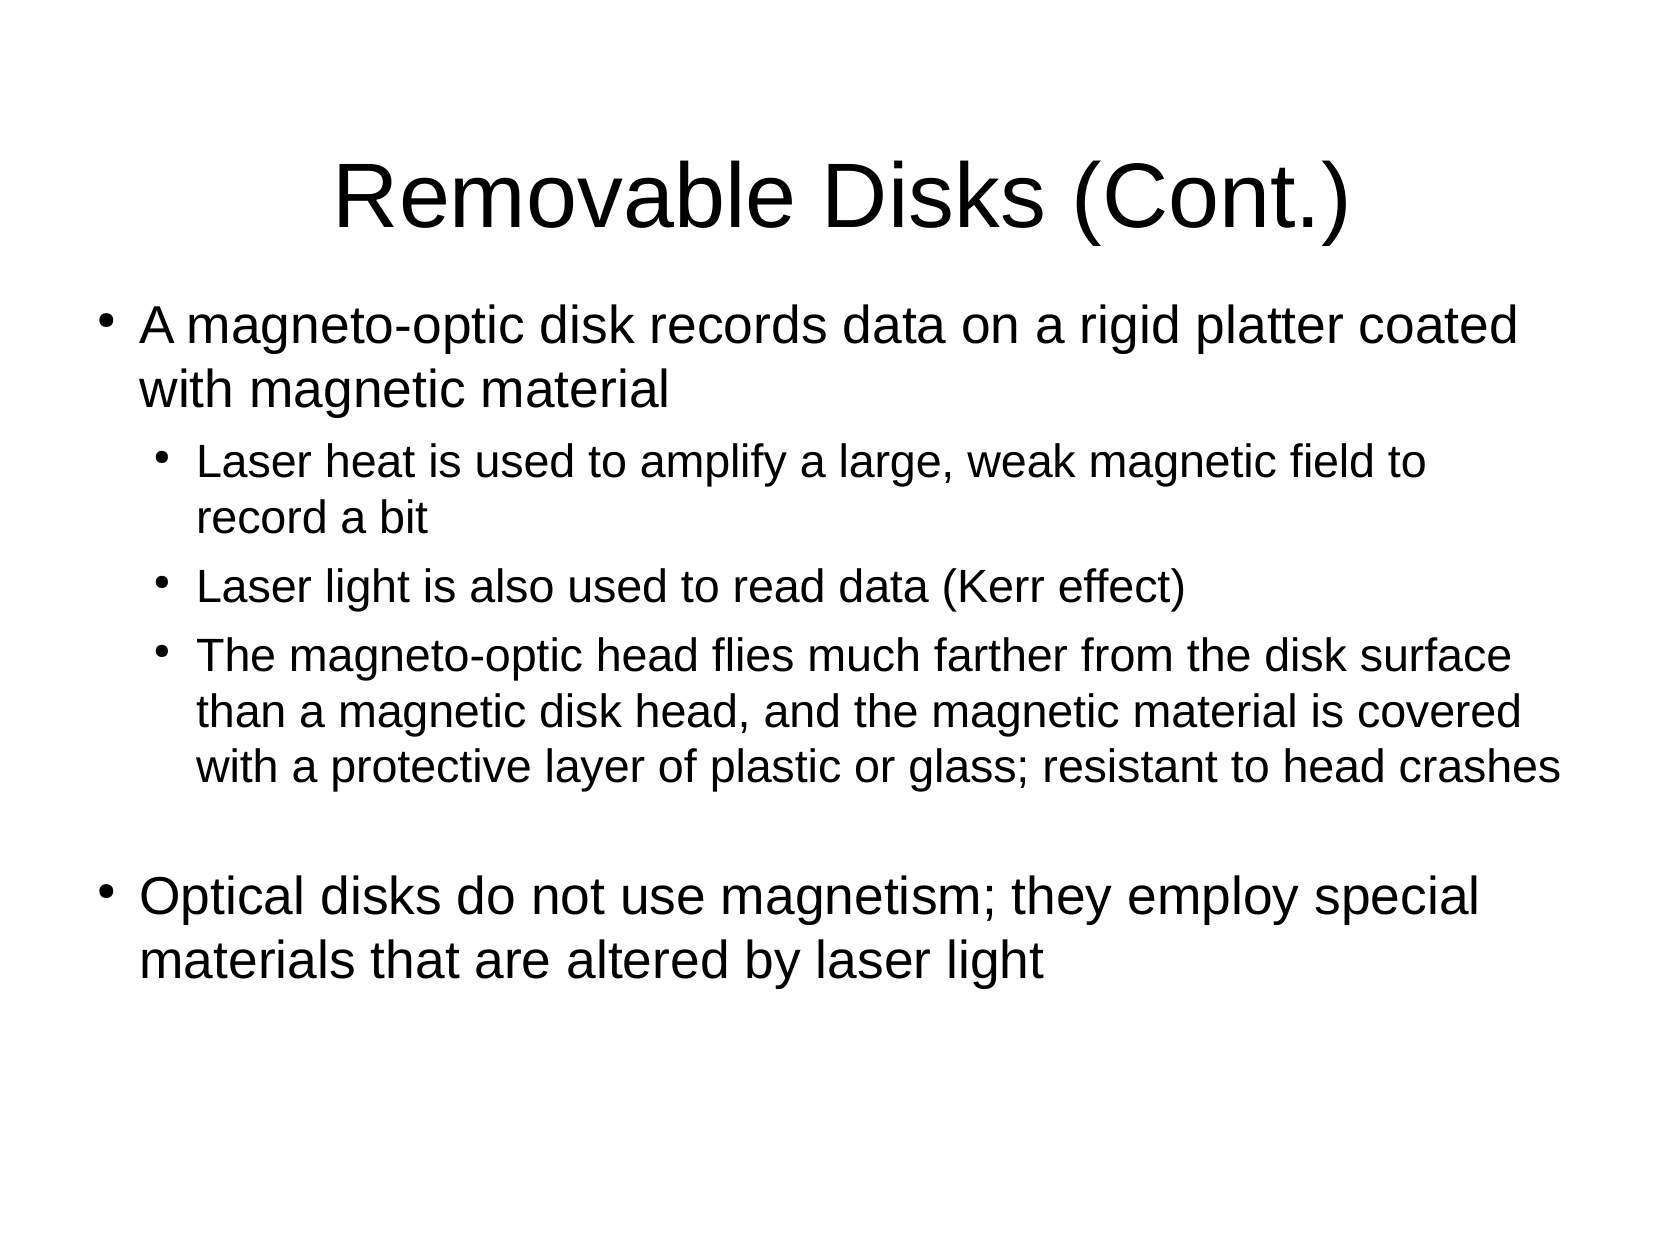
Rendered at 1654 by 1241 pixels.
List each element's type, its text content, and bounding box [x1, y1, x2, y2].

list A magneto-optic disk records data on a rigid platter coated with magnetic material Laser heat is used to amplify a large, weak magnetic field to record a bit Laser light is also used to read data (Kerr effect) The magneto-optic head flies much farther from the disk surface than a magnetic disk head, and the magnetic material is covered with a protective layer of plastic or glass; resistant to head crashes Optical disks do not use magnetism; they employ special materials that are altered by laser light [82, 290, 1571, 1010]
title Removable Disks (Cont.) [82, 49, 1571, 257]
